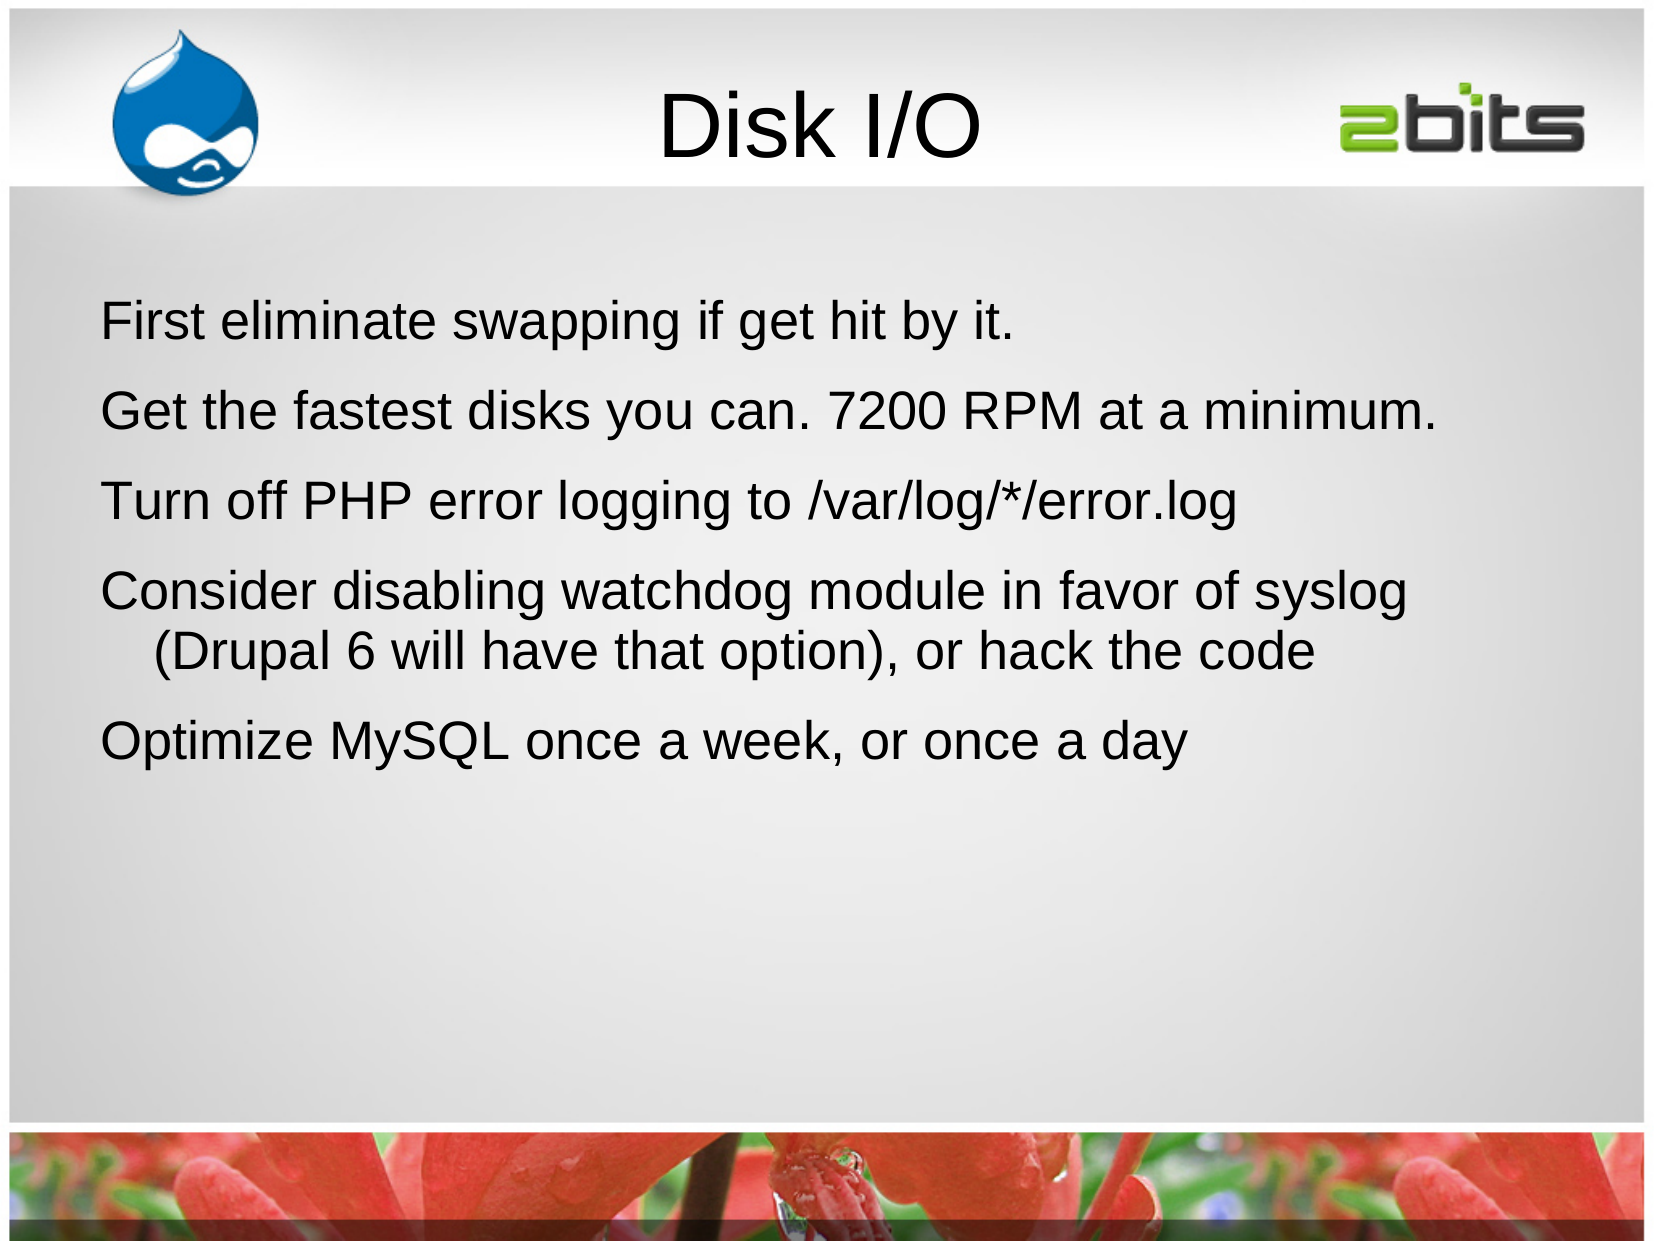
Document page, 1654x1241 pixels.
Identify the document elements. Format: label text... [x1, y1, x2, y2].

list First eliminate swapping if get hit by it. Get the fastest disks you can. 7200 RPM at a minimum. Turn off PHP error logging to /var/log/*/error.log Consider disabling watchdog module in favor of syslog (Drupal 6 will have that option), or hack the code Optimize MySQL once a week, or once a day [82, 290, 1571, 1094]
picture [0, 0, 1654, 1241]
title Disk I/O [76, 29, 1565, 222]
